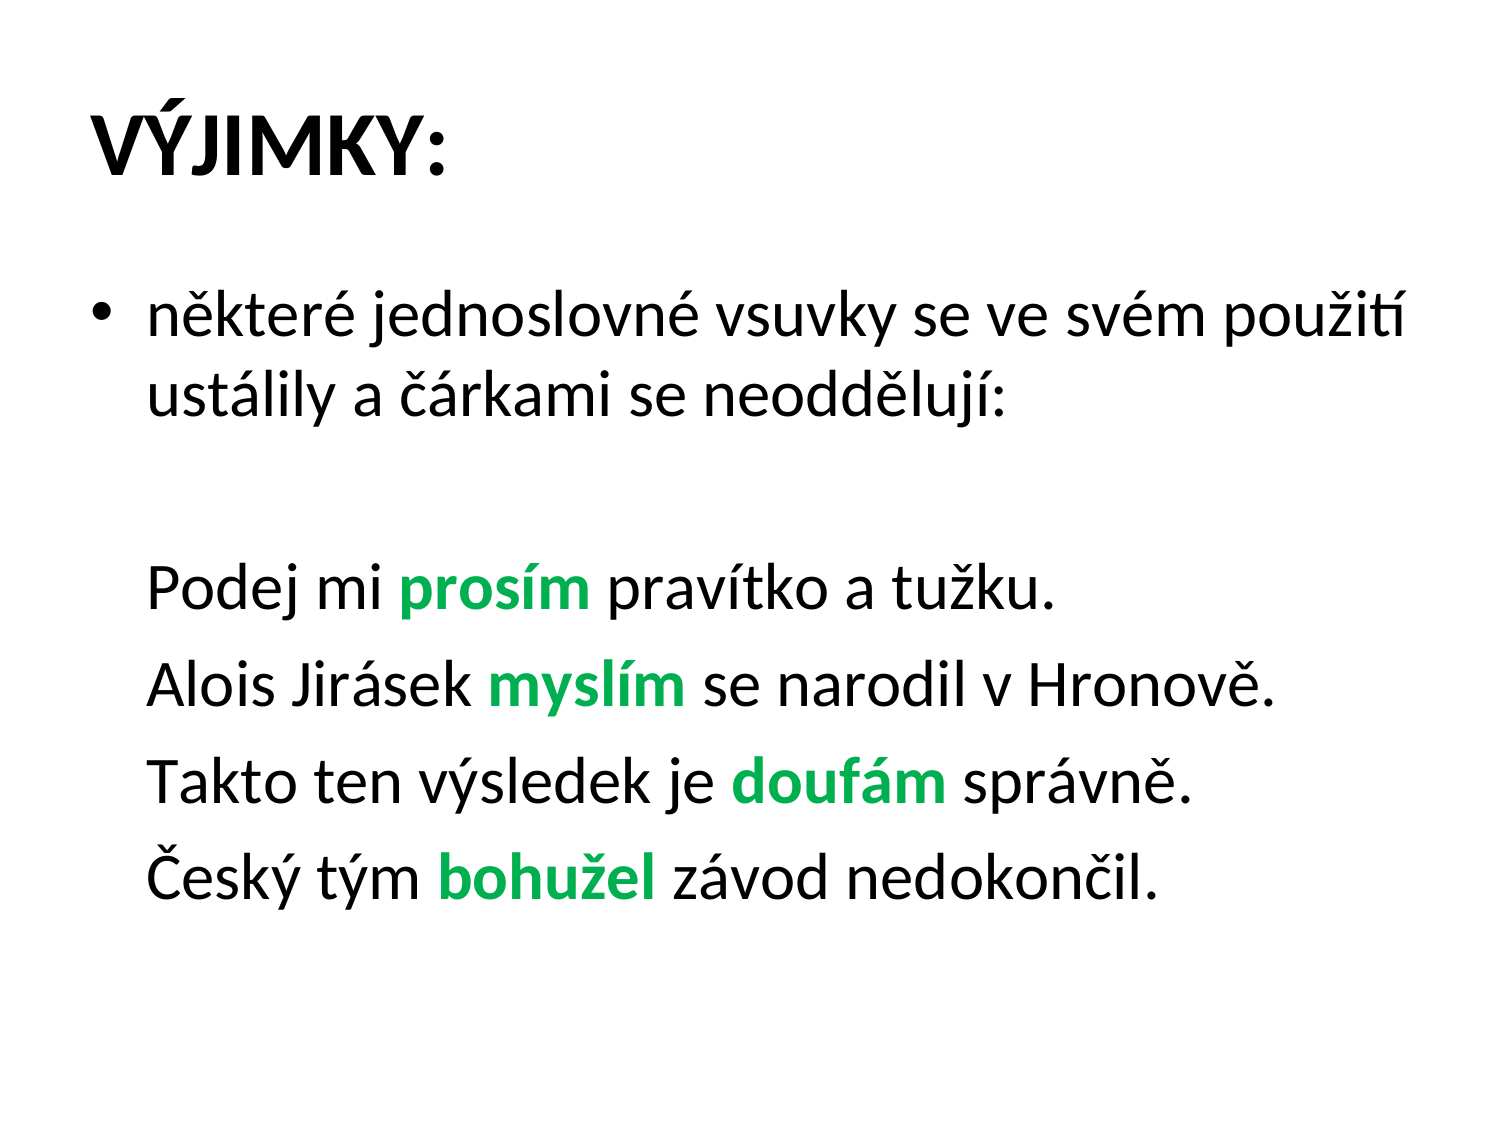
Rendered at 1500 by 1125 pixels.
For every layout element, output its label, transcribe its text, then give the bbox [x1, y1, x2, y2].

title VÝJIMKY: [75, 45, 1426, 233]
list některé jednoslovné vsuvky se ve svém použití ustálily a čárkami se neoddělují: Podej mi prosím pravítko a tužku. Alois Jirásek myslím se narodil v Hronově. Takto ten výsledek je doufám správně. Český tým bohužel závod nedokončil. [75, 262, 1426, 1125]
